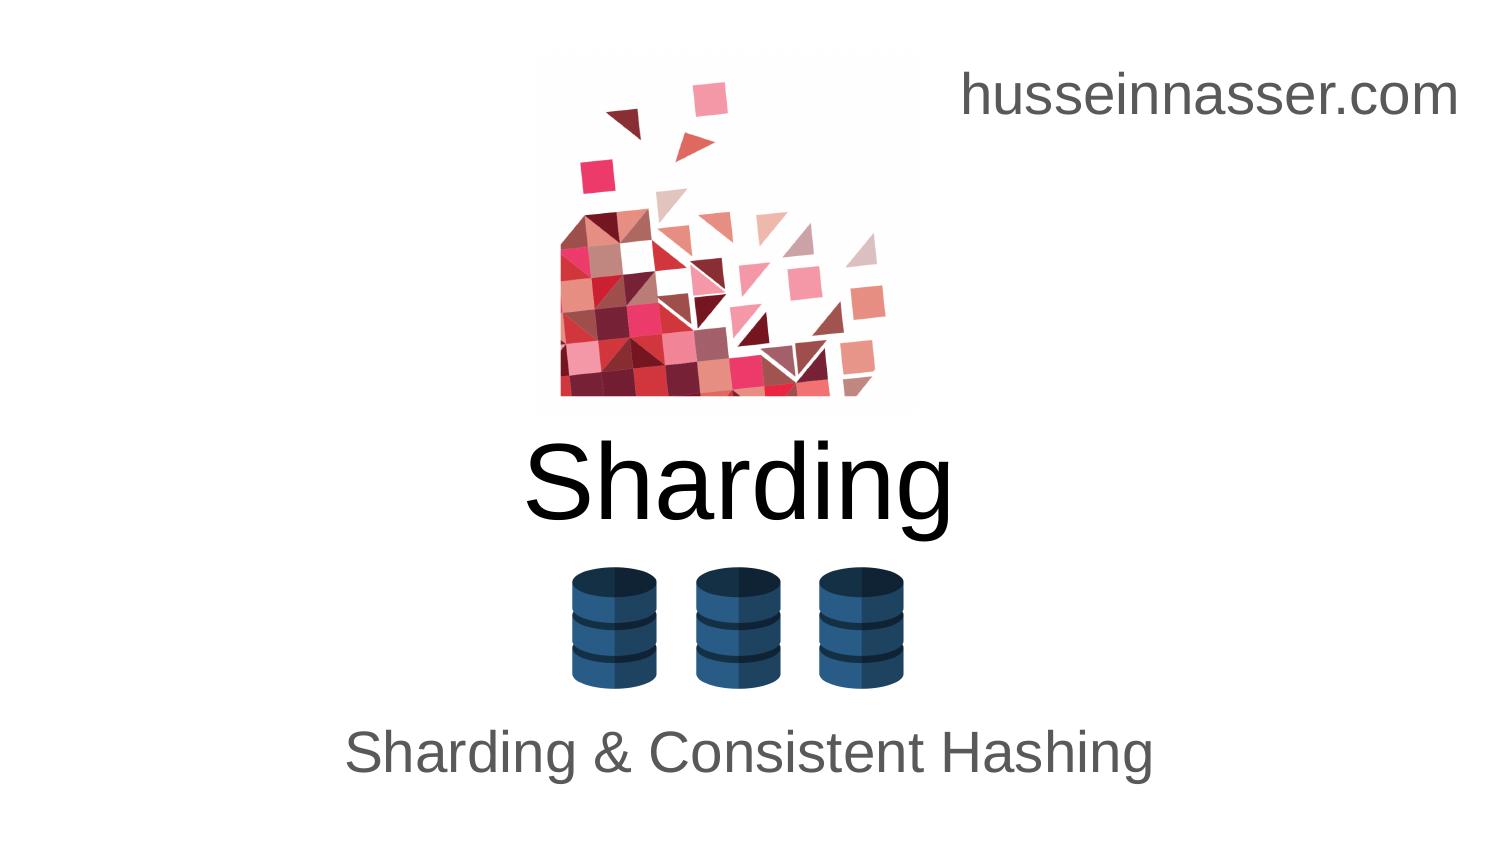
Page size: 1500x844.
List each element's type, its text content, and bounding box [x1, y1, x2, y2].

subtitle husseinnasser.com [780, 41, 1500, 100]
picture [805, 555, 920, 699]
subtitle Sharding & Consistent Hashing [51, 699, 1449, 830]
picture [536, 49, 919, 414]
picture [558, 555, 673, 699]
picture [682, 555, 797, 699]
title Sharding [83, 413, 1395, 556]
